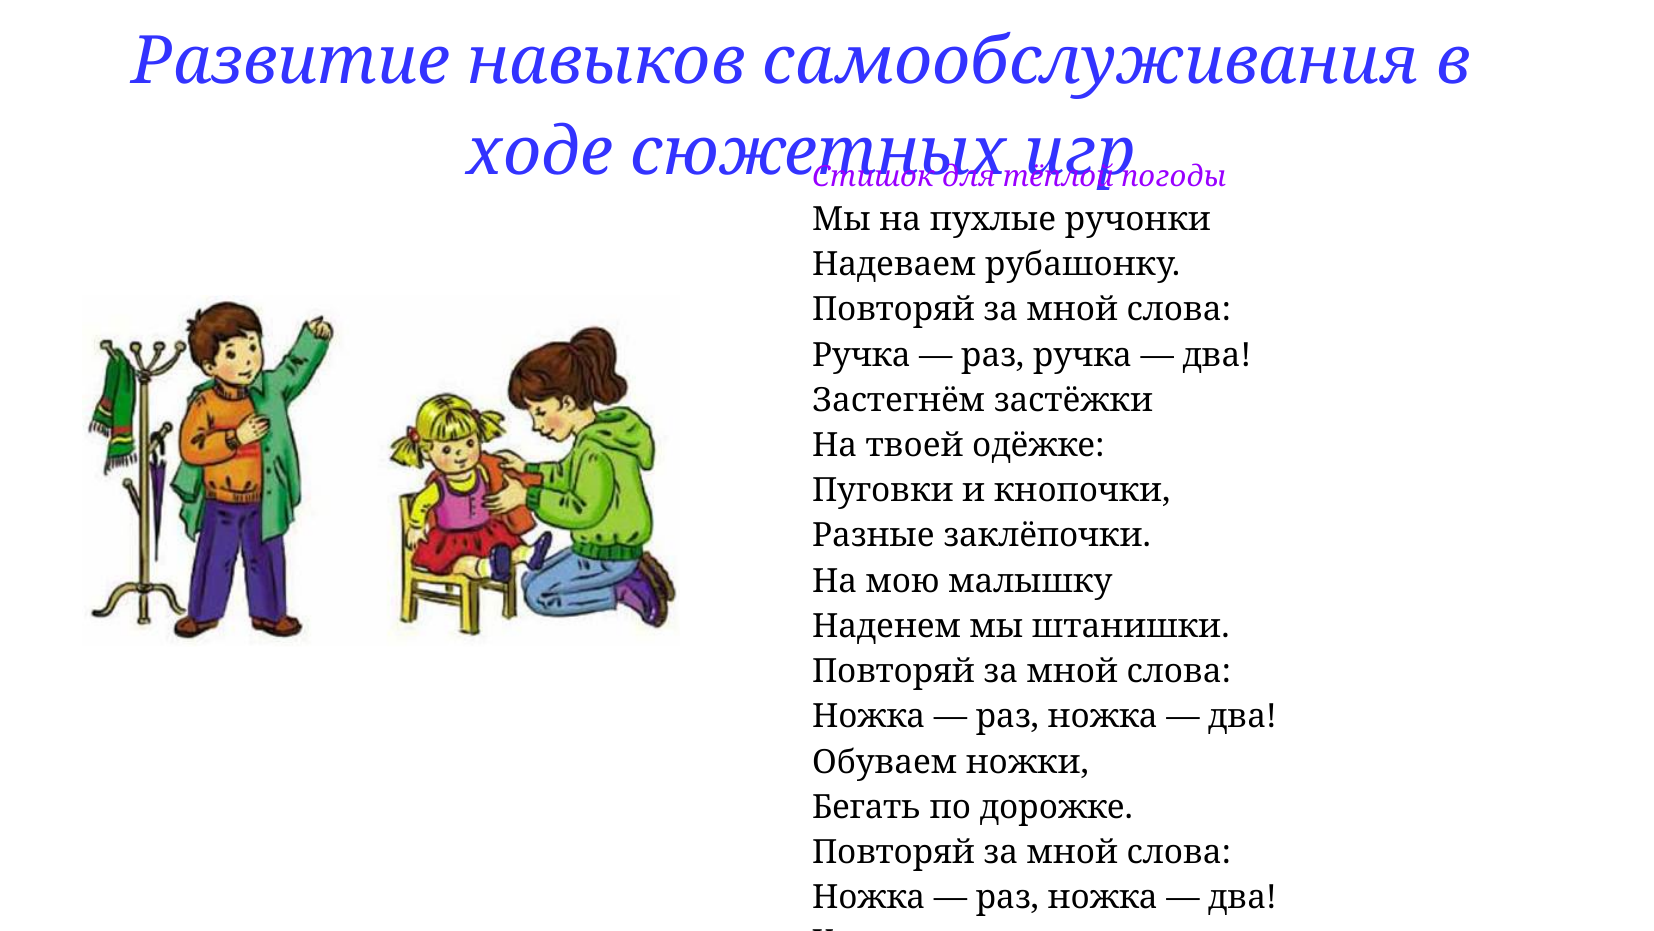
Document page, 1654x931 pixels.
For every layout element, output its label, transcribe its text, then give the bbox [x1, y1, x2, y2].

title Развитие навыков самообслуживания в ходе сюжетных игр [57, 0, 1546, 241]
text_box Стишок для тёплой погоды Мы на пухлые ручонки Надеваем рубашонку. Повторяй за мной слова: Ручка — раз, ручка — два! Застегнём застёжки На твоей одёжке: Пуговки и кнопочки, Разные заклёпочки. На мою малышку Наденем мы штанишки. Повторяй за мной слова: Ножка — раз, ножка — два! Обуваем ножки, Бегать по дорожке. Повторяй за мной слова: Ножка — раз, ножка — два! Хоть устали одеваться, Но не будем возмущаться! Что осталось — голова? Вот и кепочка — раз, два! Надо маму одевать И скорей идти гулять! [797, 147, 1625, 931]
picture [82, 295, 680, 647]
